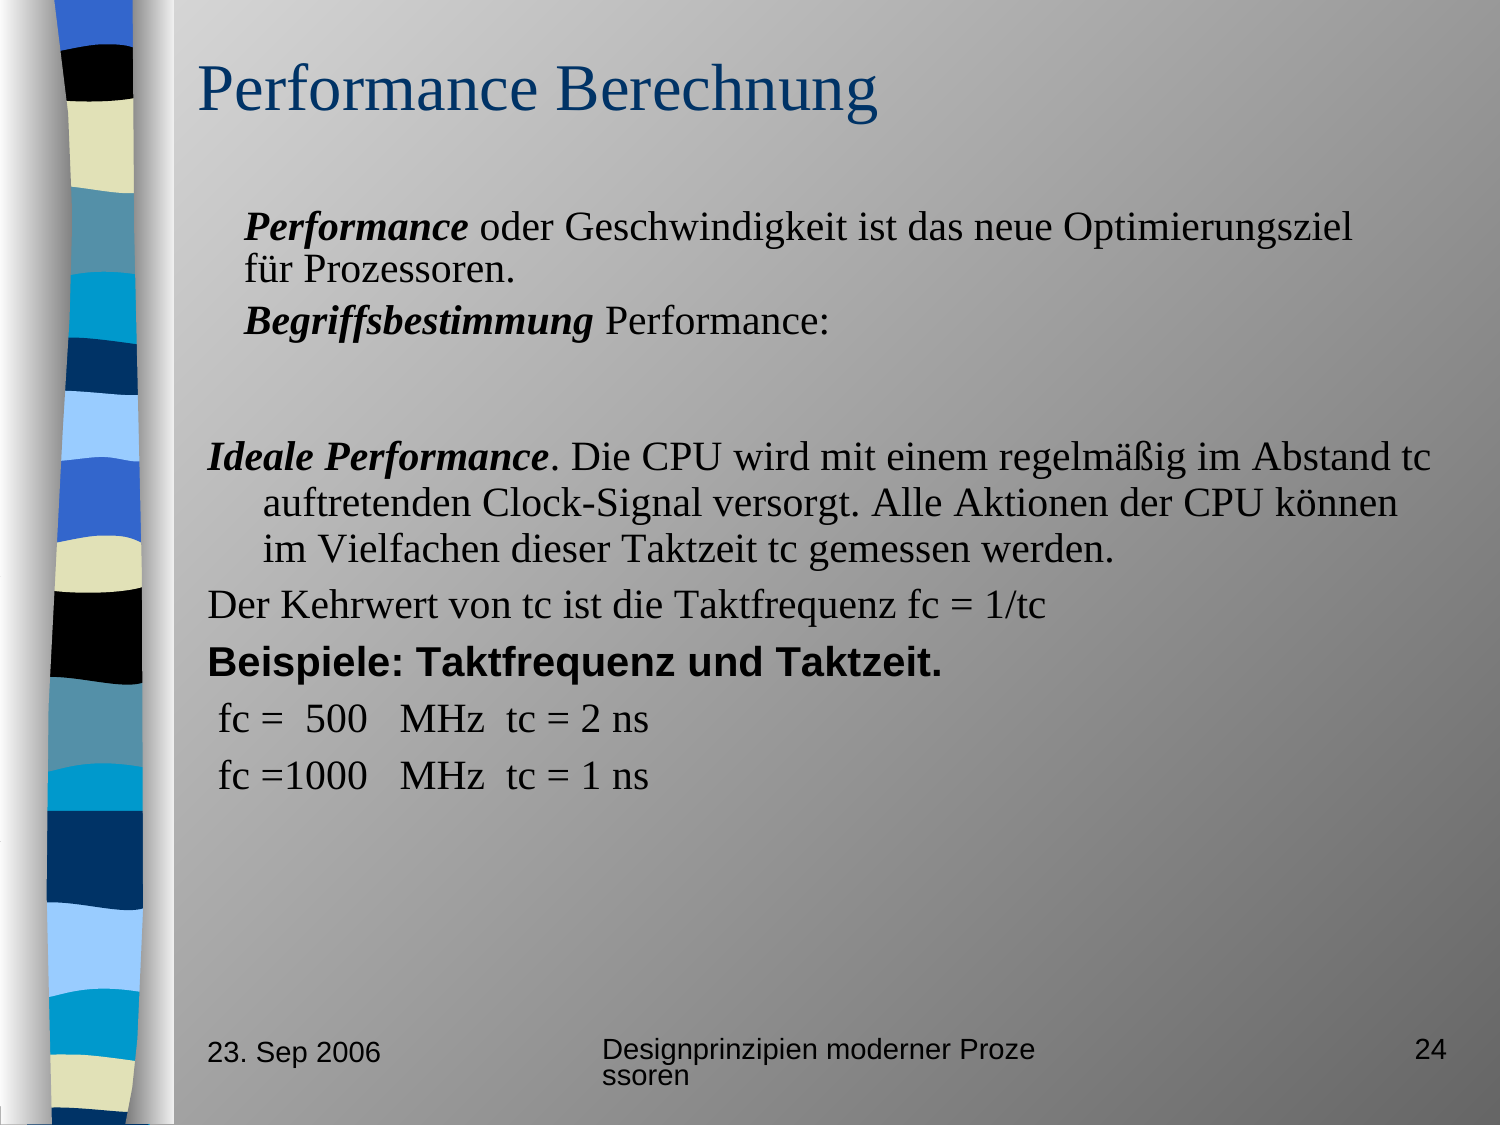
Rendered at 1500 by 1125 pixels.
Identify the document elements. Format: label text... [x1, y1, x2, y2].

title Performance Berechnung [183, 0, 1459, 188]
text_box Performance oder Geschwindigkeit ist das neue Optimierungsziel für Prozessoren. Begriffsbestimmung Performance: [229, 199, 1425, 351]
list Ideale Performance. Die CPU wird mit einem regelmäßig im Abstand tc auftretenden Clock-Signal versorgt. Alle Aktionen der CPU können im Vielfachen dieser Taktzeit tc gemessen werden. Der Kehrwert von tc ist die Taktfrequenz fc = 1/tc Beispiele: Taktfrequenz und Taktzeit. fc = 500 MHz tc = 2 ns fc =1000 MHz tc = 1 ns [192, 424, 1468, 954]
